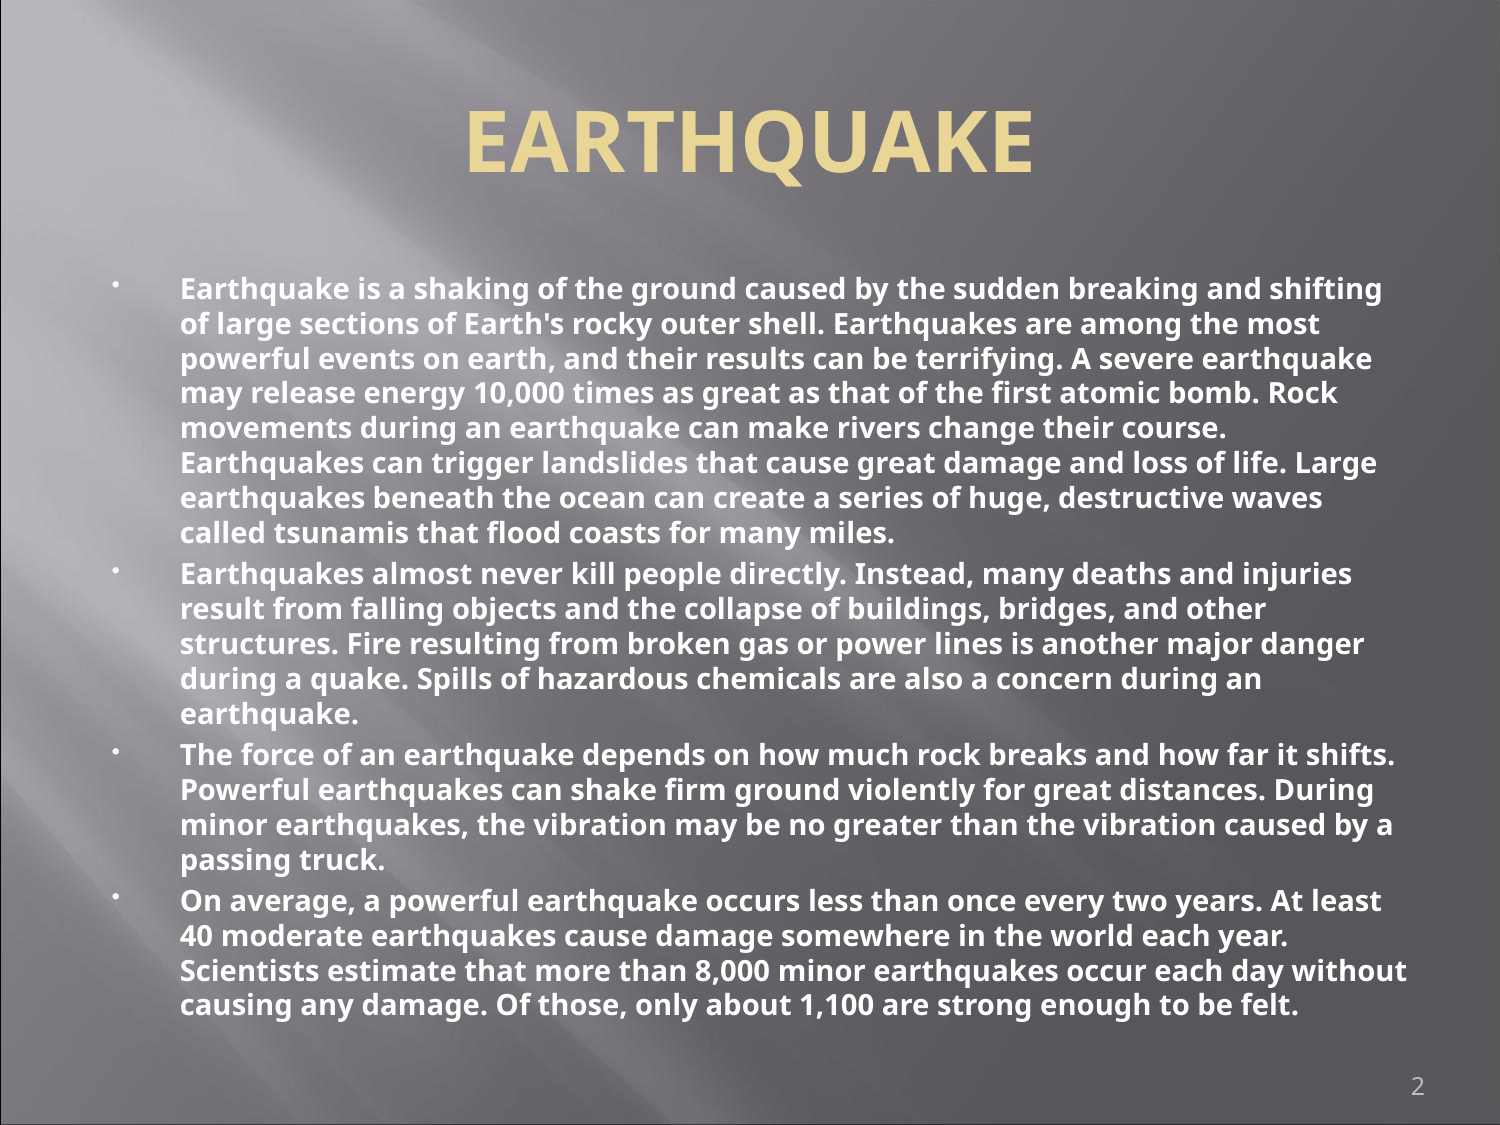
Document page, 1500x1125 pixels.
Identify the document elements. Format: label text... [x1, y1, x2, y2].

list Earthquake is a shaking of the ground caused by the sudden breaking and shifting of large sections of Earth's rocky outer shell. Earthquakes are among the most powerful events on earth, and their results can be terrifying. A severe earthquake may release energy 10,000 times as great as that of the first atomic bomb. Rock movements during an earthquake can make rivers change their course. Earthquakes can trigger landslides that cause great damage and loss of life. Large earthquakes beneath the ocean can create a series of huge, destructive waves called tsunamis that flood coasts for many miles. Earthquakes almost never kill people directly. Instead, many deaths and injuries result from falling objects and the collapse of buildings, bridges, and other structures. Fire resulting from broken gas or power lines is another major danger during a quake. Spills of hazardous chemicals are also a concern during an earthquake. The force of an earthquake depends on how much rock breaks and how far it shifts. Powerful earthquakes can shake firm ground violently for great distances. During minor earthquakes, the vibration may be no greater than the vibration caused by a passing truck. On average, a powerful earthquake occurs less than once every two years. At least 40 moderate earthquakes cause damage somewhere in the world each year. Scientists estimate that more than 8,000 minor earthquakes occur each day without causing any damage. Of those, only about 1,100 are strong enough to be felt. [75, 262, 1425, 1035]
picture [0, 0, 1500, 1125]
title EARTHQUAKE [75, 45, 1425, 233]
slide_number <number> [1299, 1052, 1425, 1113]
